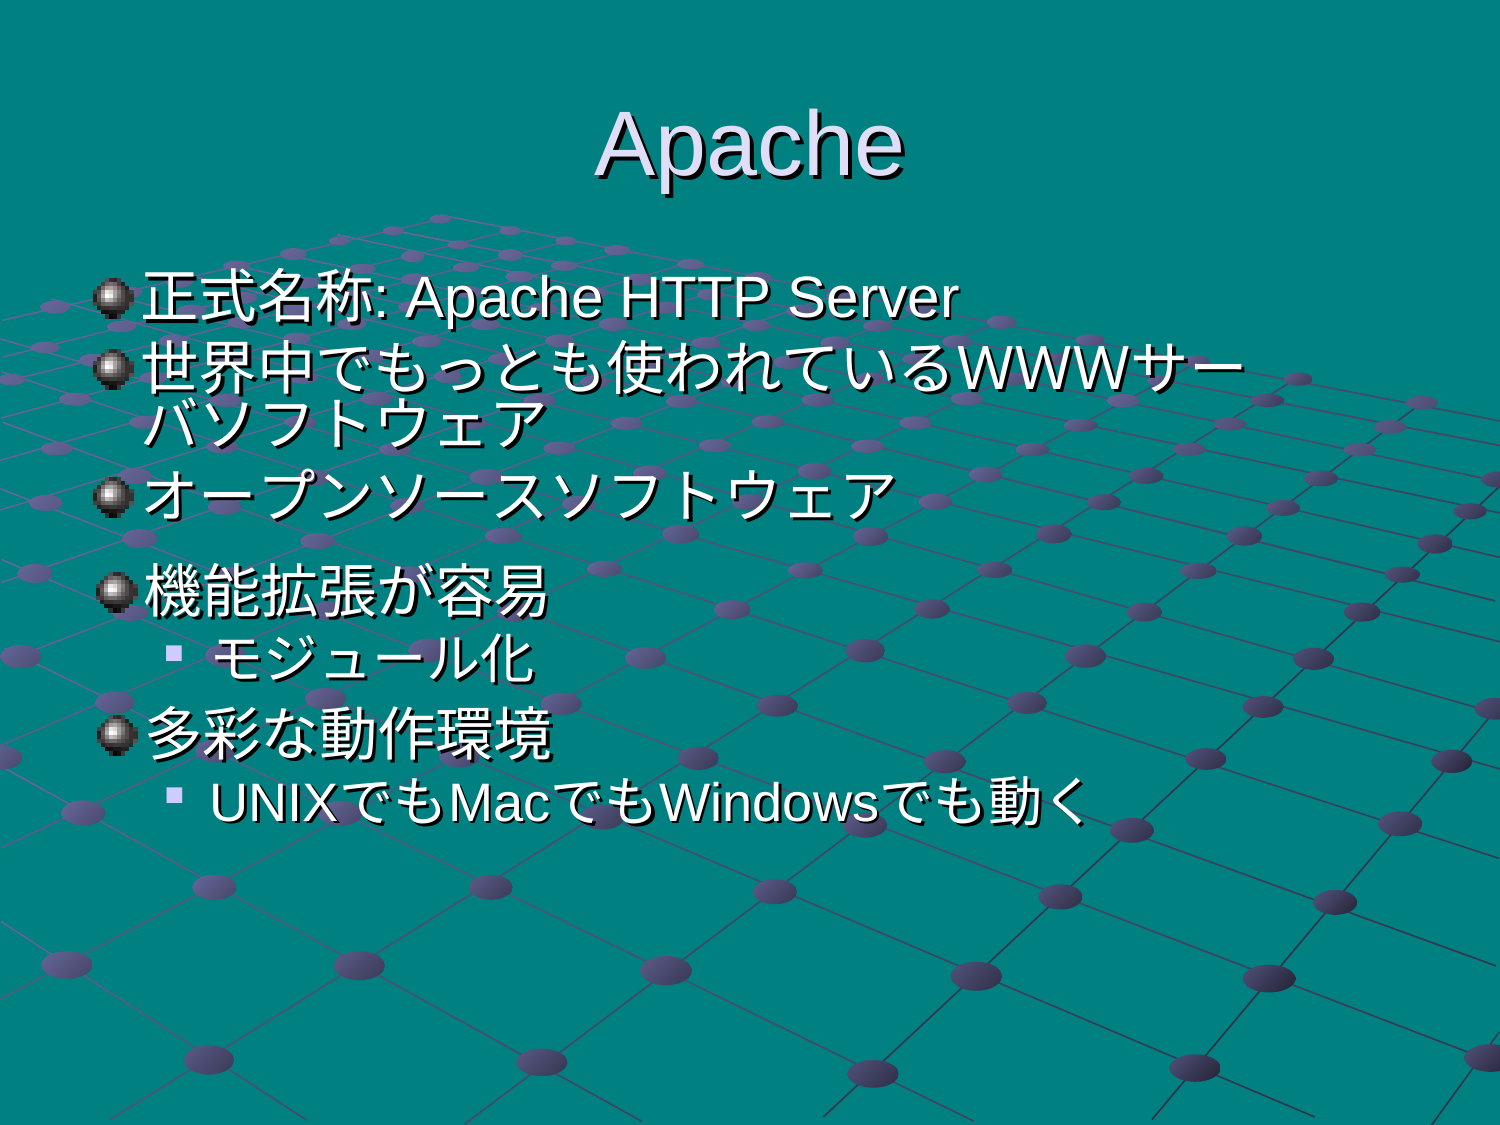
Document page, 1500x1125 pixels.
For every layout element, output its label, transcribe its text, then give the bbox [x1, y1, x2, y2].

text_box 多彩な動作環境 UNIXでもMacでもWindowsでも動く [74, 702, 1264, 840]
title Apache [75, 37, 1425, 240]
text_box 正式名称: Apache HTTP Server 世界中でもっとも使われているＷＷＷサーバソフトウェア オープンソースソフトウェア [70, 265, 1270, 536]
text_box 機能拡張が容易 モジュール化 [74, 560, 815, 702]
